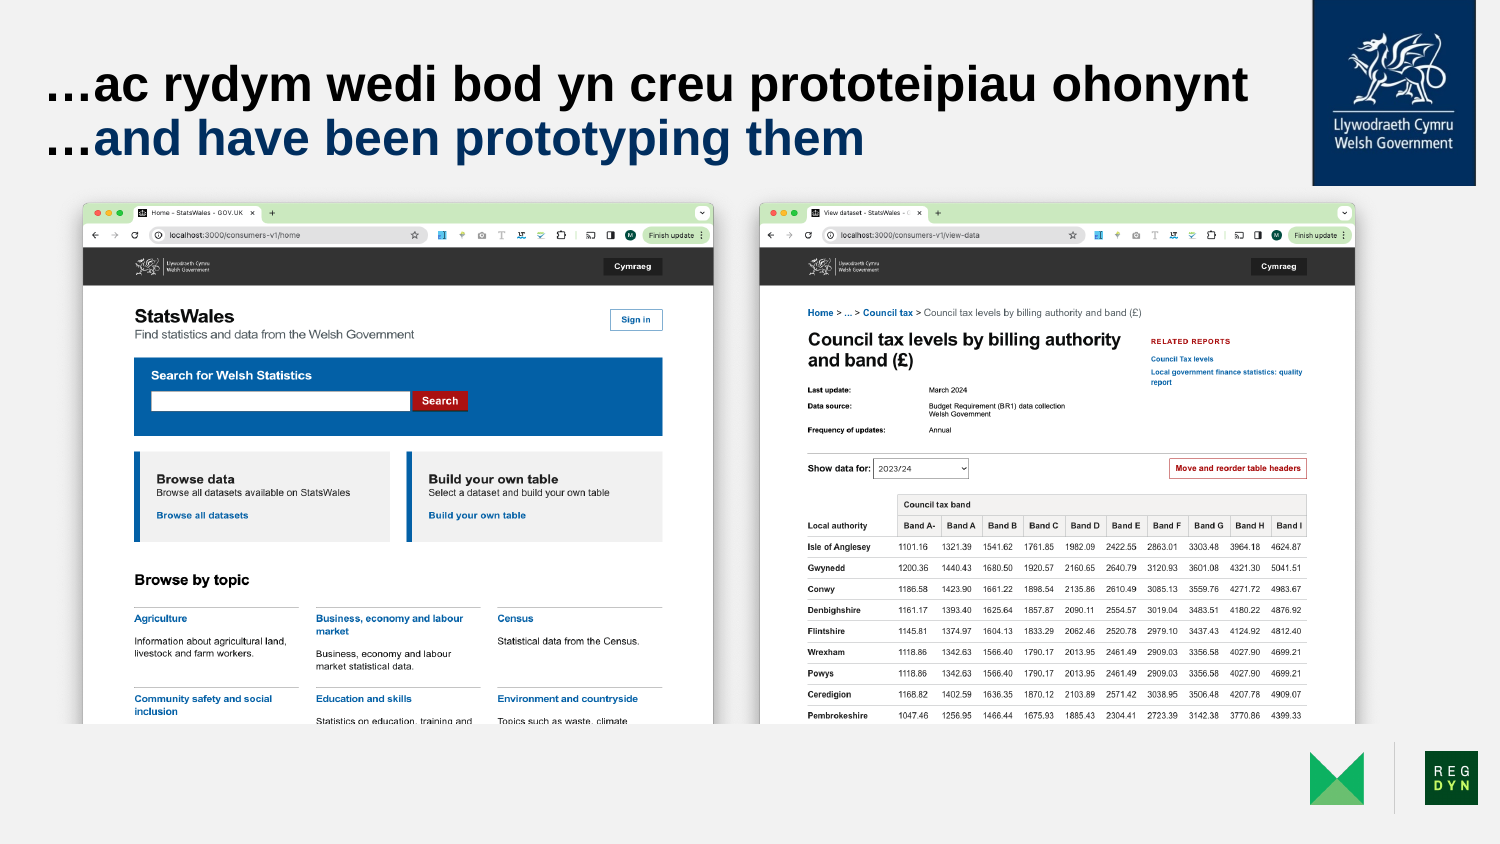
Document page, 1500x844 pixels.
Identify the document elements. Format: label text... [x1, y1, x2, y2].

picture [52, 183, 1384, 724]
title …ac rydym wedi bod yn creu prototeipiau ohonynt …and have been prototyping them [32, 30, 1327, 194]
picture [1310, 752, 1364, 805]
picture [1425, 751, 1478, 805]
